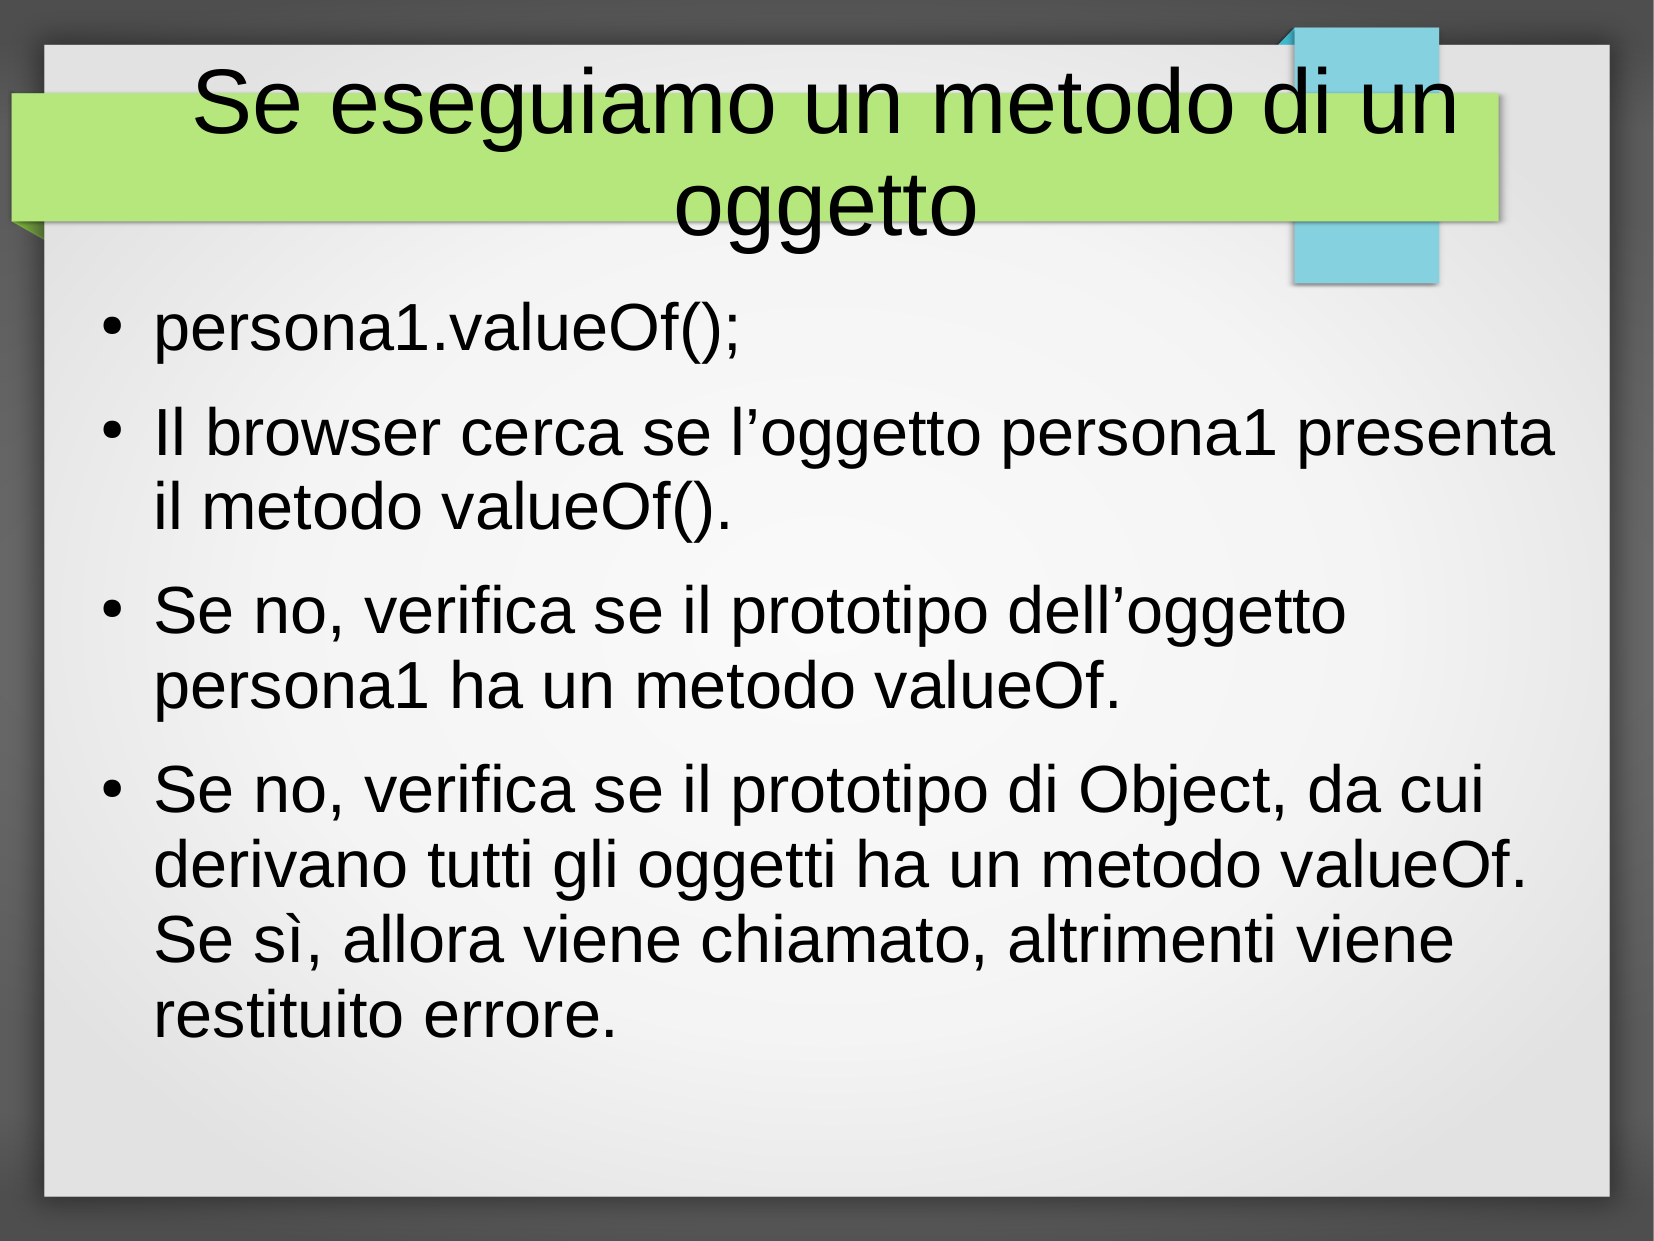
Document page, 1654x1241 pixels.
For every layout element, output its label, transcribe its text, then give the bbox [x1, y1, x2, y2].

picture [0, 0, 1654, 1241]
title Se eseguiamo un metodo di un oggetto [82, 49, 1571, 257]
list persona1.valueOf(); Il browser cerca se l’oggetto persona1 presenta il metodo valueOf(). Se no, verifica se il prototipo dell’oggetto persona1 ha un metodo valueOf. Se no, verifica se il prototipo di Object, da cui derivano tutti gli oggetti ha un metodo valueOf. Se sì, allora viene chiamato, altrimenti viene restituito errore. [82, 290, 1571, 1146]
